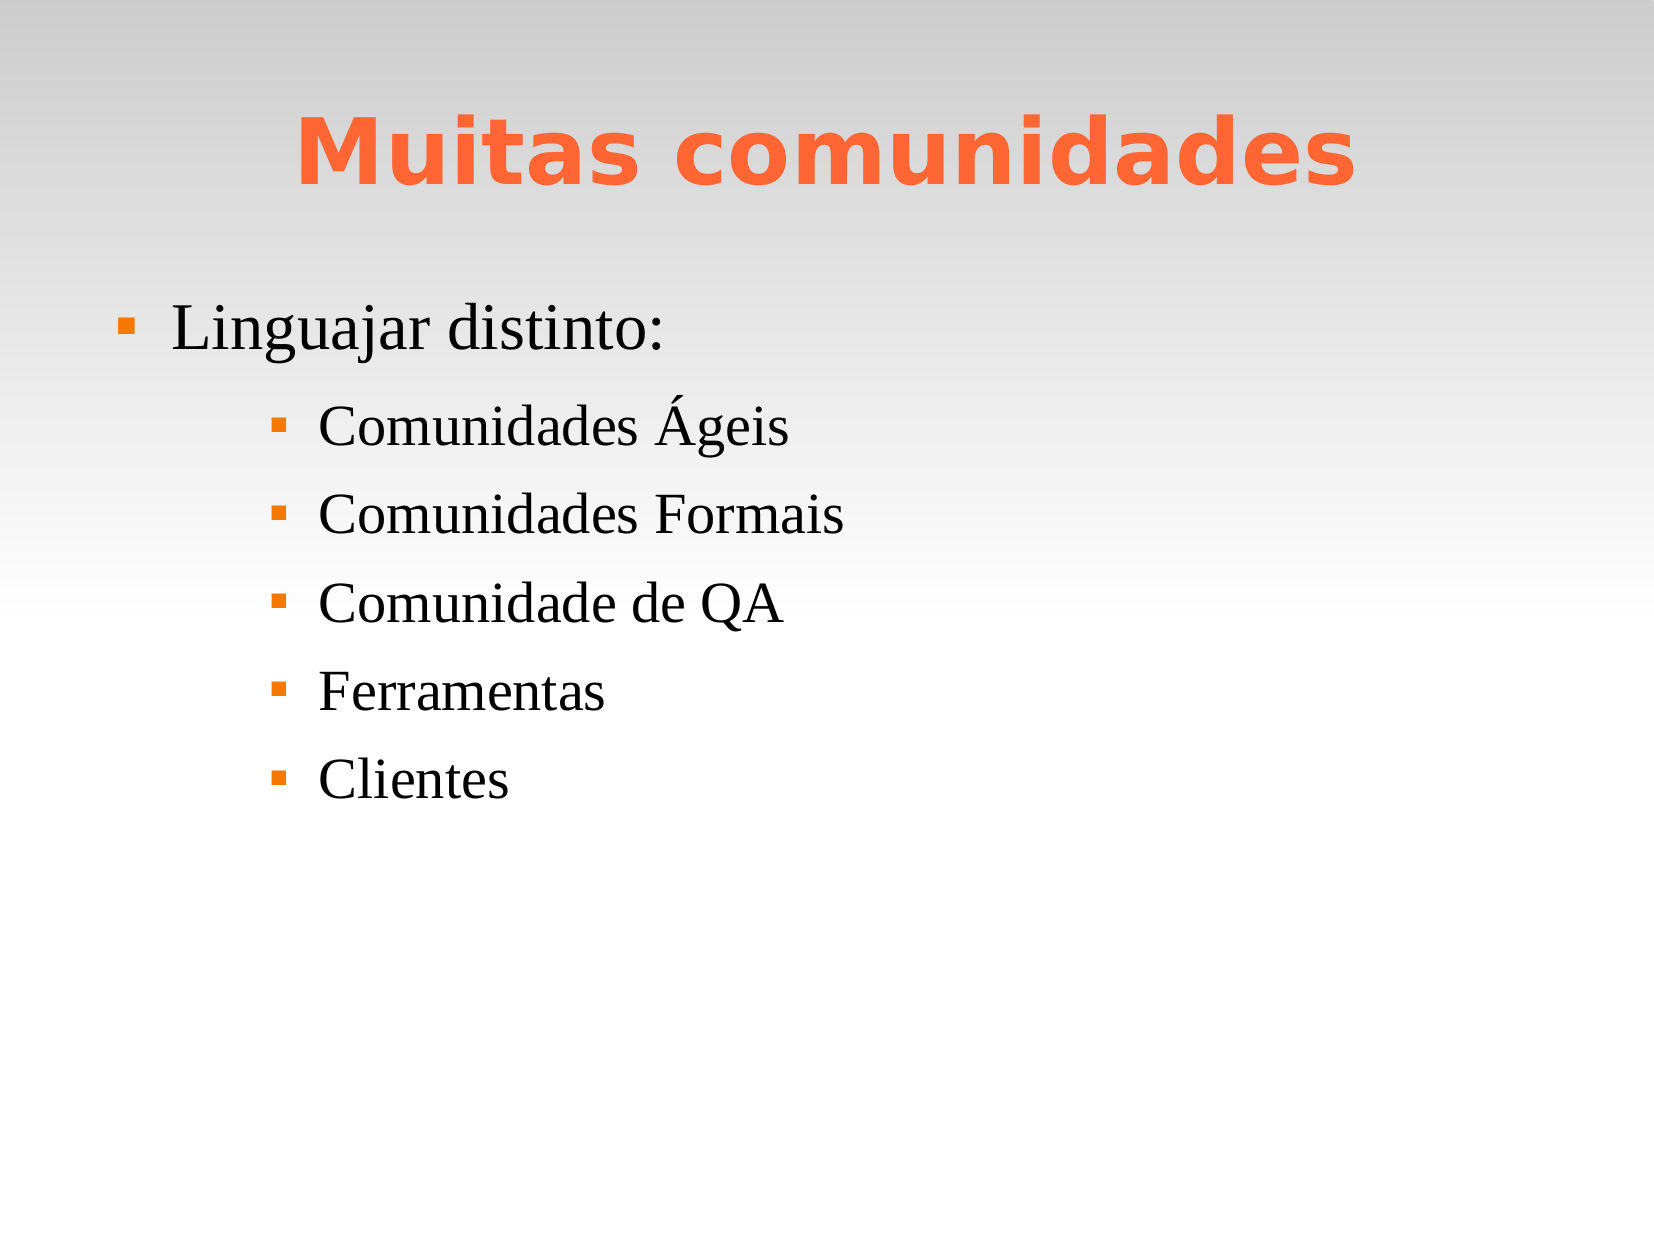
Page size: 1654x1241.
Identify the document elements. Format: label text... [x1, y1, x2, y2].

list Linguajar distinto: Comunidades Ágeis Comunidades Formais Comunidade de QA Ferramentas Clientes [82, 290, 1571, 848]
title Muitas comunidades [82, 41, 1571, 265]
